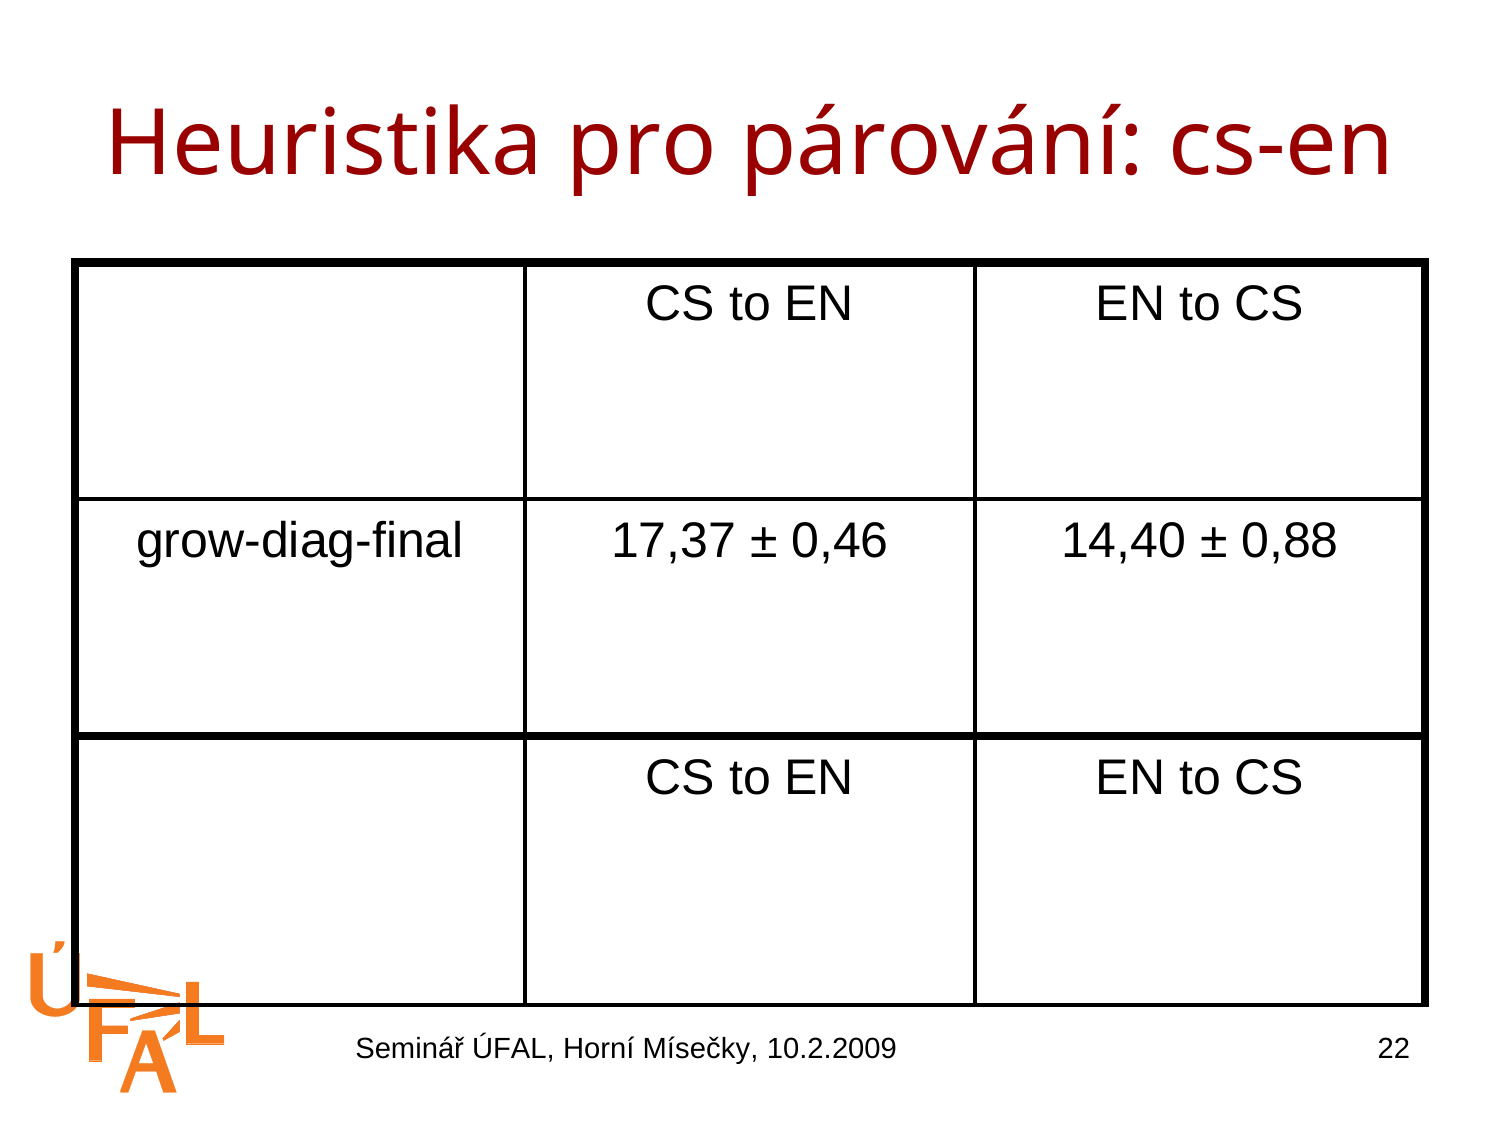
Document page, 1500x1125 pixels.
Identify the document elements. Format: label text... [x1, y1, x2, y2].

table_header CS to EN [527, 267, 973, 497]
table_header EN to CS [977, 267, 1421, 497]
table_cell 17,37 ± 0,46 [527, 501, 973, 732]
table_header [79, 267, 523, 497]
table_cell EN to CS [977, 740, 1421, 1003]
table_cell CS to EN [527, 740, 973, 1003]
title Heuristika pro párování: cs-en [75, 45, 1426, 233]
table_cell [79, 740, 523, 1003]
table_cell grow-diag-final [79, 501, 523, 732]
table_cell 14,40 ± 0,88 [977, 501, 1421, 732]
